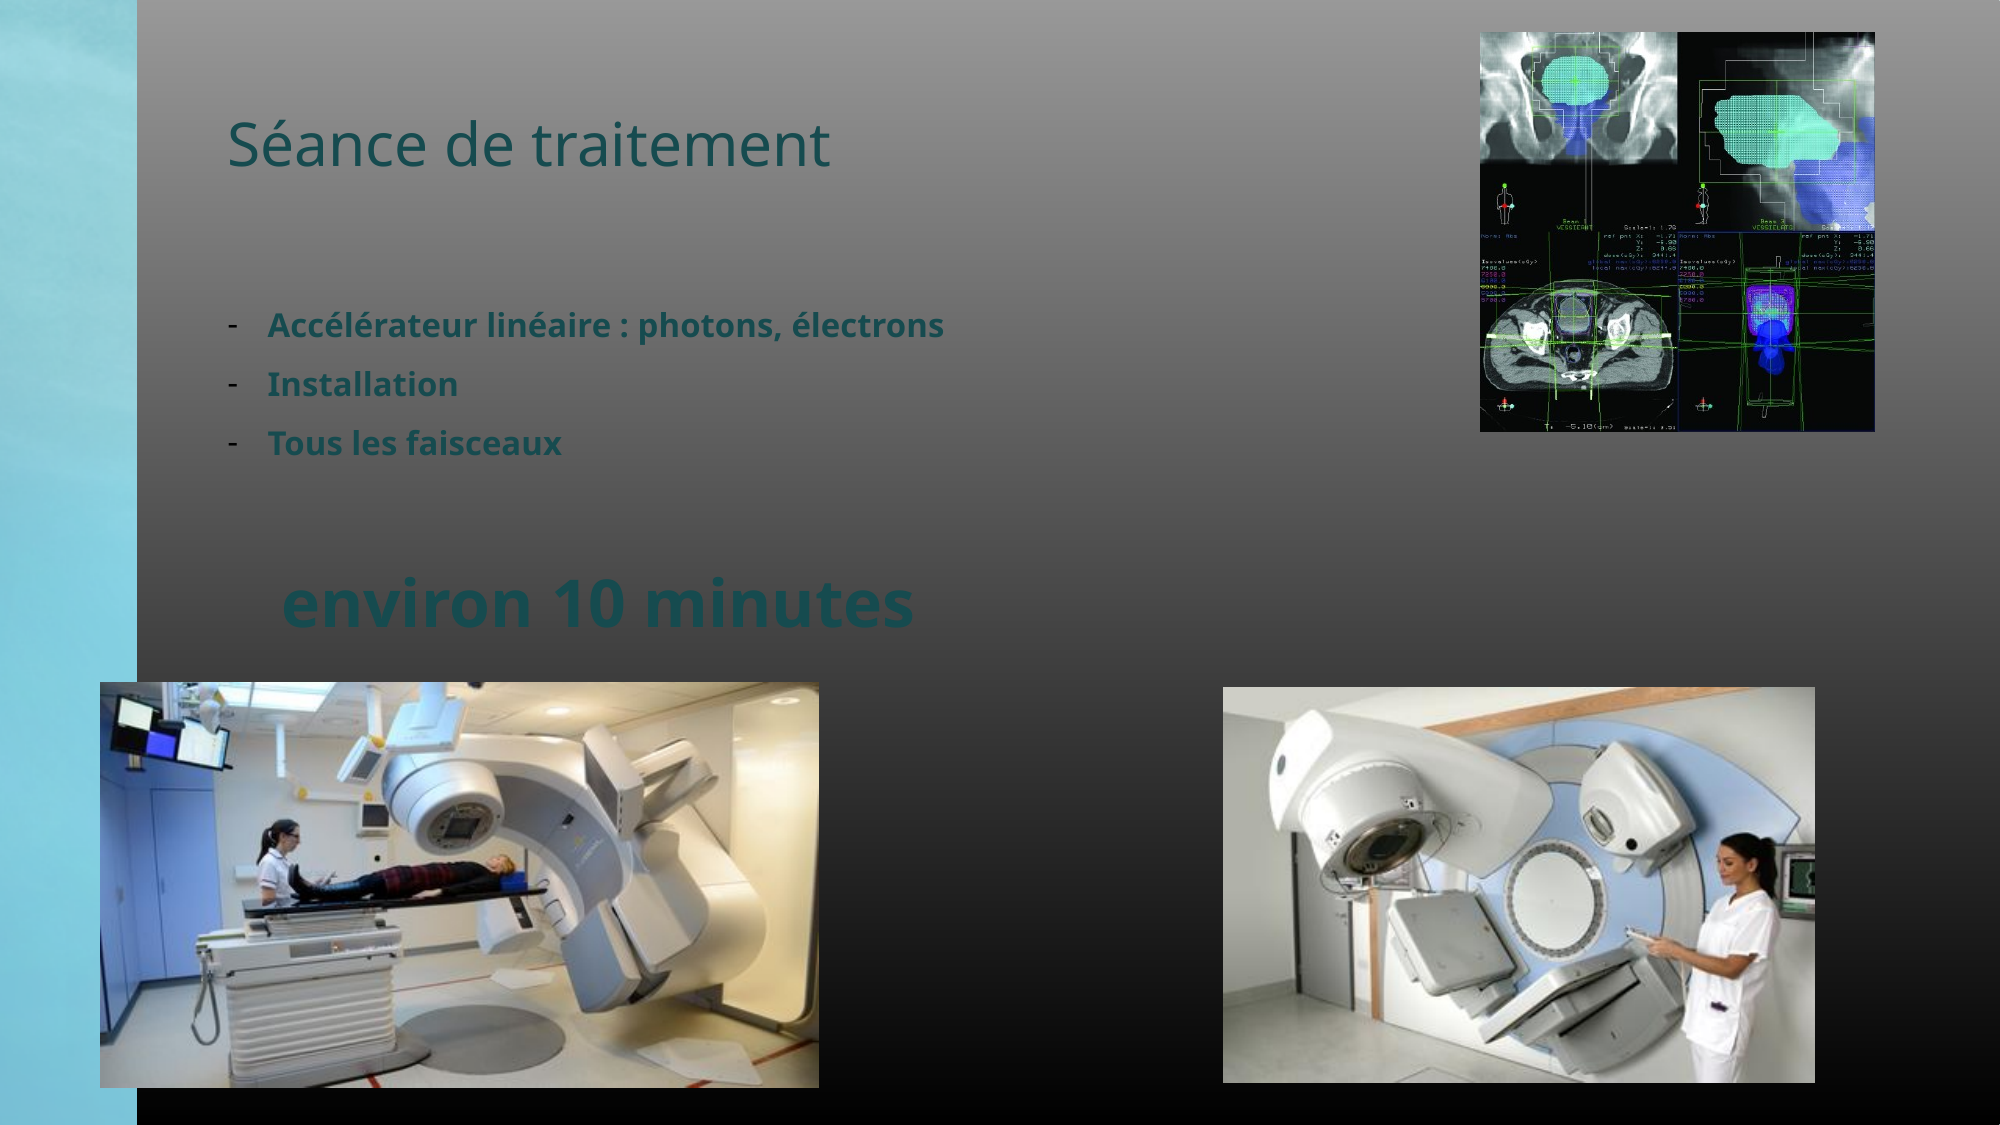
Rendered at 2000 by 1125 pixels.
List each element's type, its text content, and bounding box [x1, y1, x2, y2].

picture [100, 682, 819, 1088]
title Séance de traitement [212, 62, 859, 188]
picture [1480, 32, 1875, 275]
list Accélérateur linéaire : photons, électrons Installation Tous les faisceaux environ 10 minutes [212, 275, 1886, 760]
picture [1223, 687, 1815, 1083]
